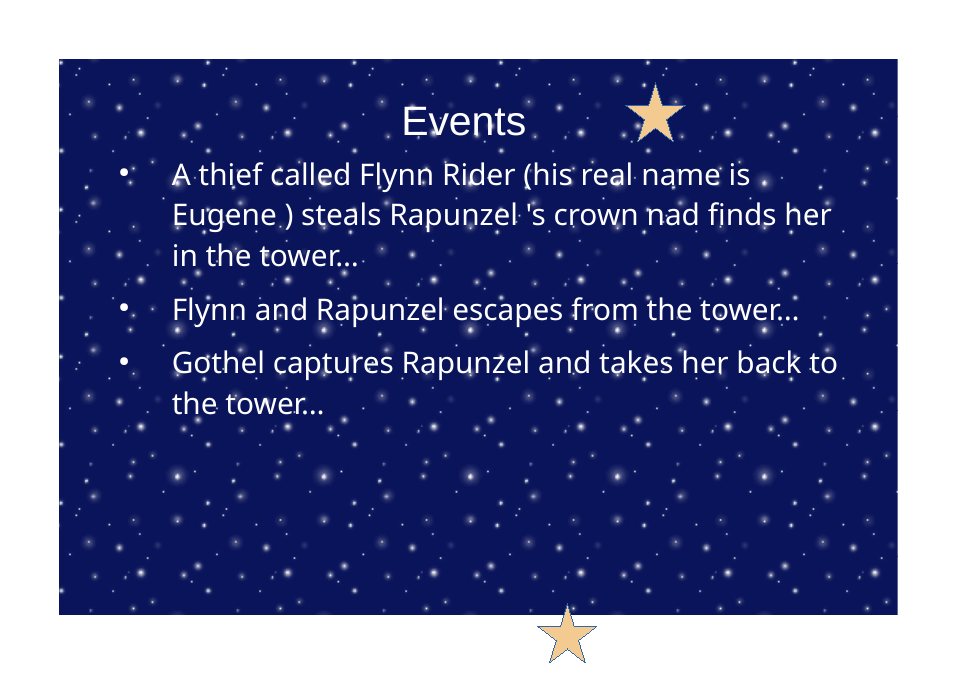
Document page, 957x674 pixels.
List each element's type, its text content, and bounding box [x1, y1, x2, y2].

picture [59, 59, 242, 615]
list A thief called Flynn Rider (his real name is Eugene ) steals Rapunzel 's crown nad finds her in the tower… Flynn and Rapunzel escapes from the tower… Gothel captures Rapunzel and takes her back to the tower… [100, 153, 856, 476]
text_box Events [154, 473, 597, 674]
text_box [537, 603, 597, 663]
title Events [242, 0, 686, 153]
picture [597, 59, 898, 615]
text_box [625, 82, 686, 142]
